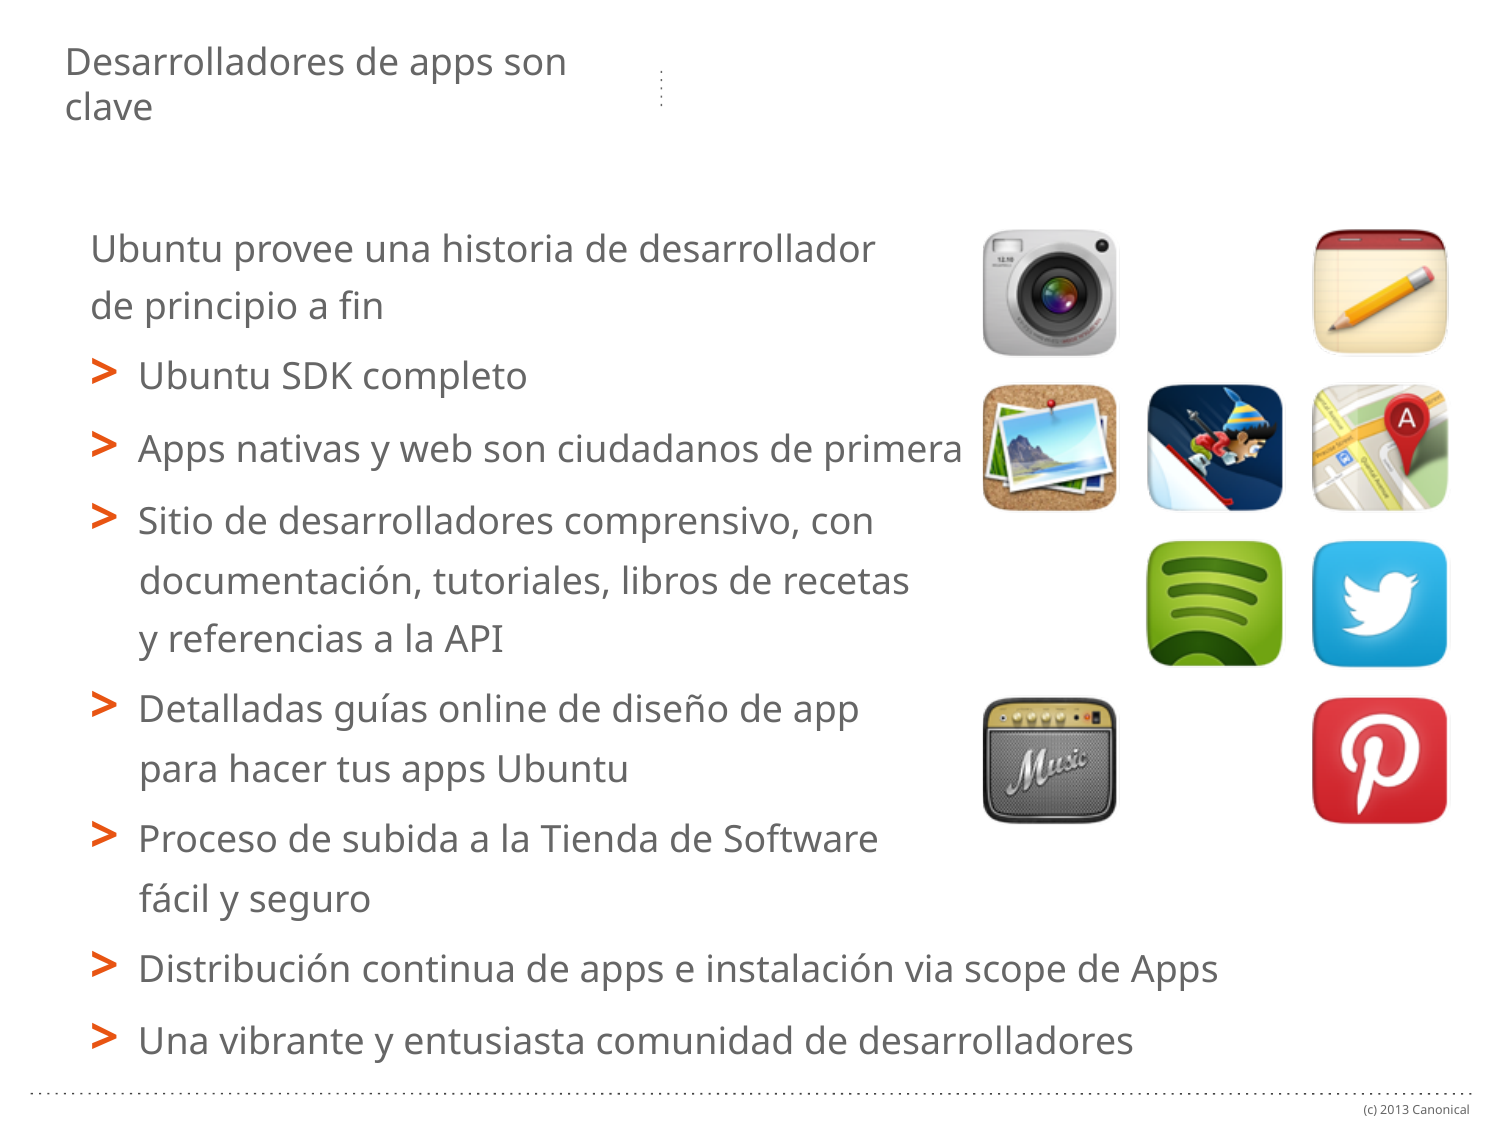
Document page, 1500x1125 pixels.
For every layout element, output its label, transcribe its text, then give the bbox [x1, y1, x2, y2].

text_box [982, 228, 1452, 826]
text_box (c) 2013 Canonical [19, 1099, 1485, 1119]
list Ubuntu provee una historia de desarrollador de principio a fin > Ubuntu SDK completo > Apps nativas y web son ciudadanos de primera > Sitio de desarrolladores comprensivo, con documentación, tutoriales, libros de recetas y referencias a la API > Detalladas guías online de diseño de app para hacer tus apps Ubuntu > Proceso de subida a la Tienda de Software fácil y seguro > Distribución continua de apps e instalación via scope de Apps > Una vibrante y entusiasta comunidad de desarrolladores [75, 209, 1425, 1078]
title Desarrolladores de apps son clave [49, 53, 662, 114]
